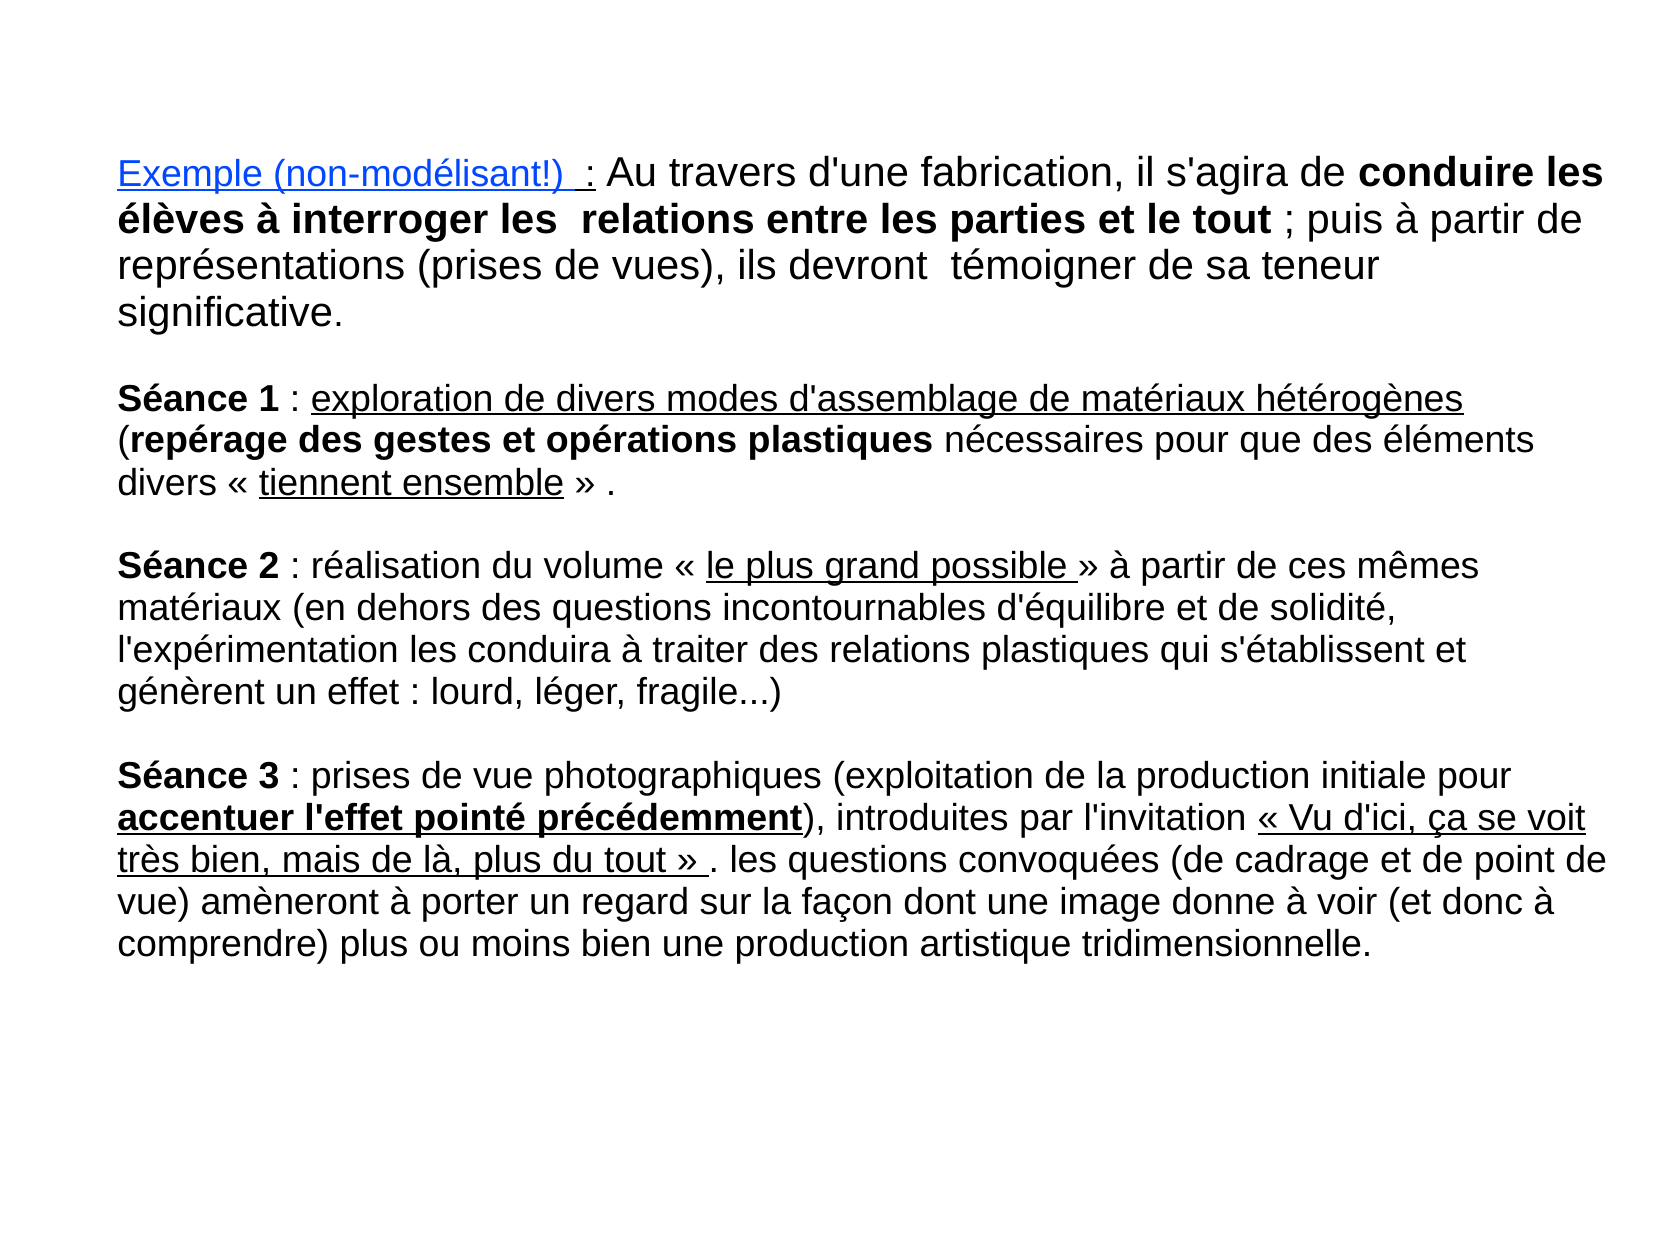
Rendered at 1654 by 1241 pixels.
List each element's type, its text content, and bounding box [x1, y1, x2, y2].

text_box Exemple (non-modélisant!) : Au travers d'une fabrication, il s'agira de conduire les élèves à interroger les relations entre les parties et le tout ; puis à partir de représentations (prises de vues), ils devront témoigner de sa teneur significative. Séance 1 : exploration de divers modes d'assemblage de matériaux hétérogènes (repérage des gestes et opérations plastiques nécessaires pour que des éléments divers « tiennent ensemble » . Séance 2 : réalisation du volume « le plus grand possible » à partir de ces mêmes matériaux (en dehors des questions incontournables d'équilibre et de solidité, l'expérimentation les conduira à traiter des relations plastiques qui s'établissent et génèrent un effet : lourd, léger, fragile...) Séance 3 : prises de vue photographiques (exploitation de la production initiale pour accentuer l'effet pointé précédemment), introduites par l'invitation « Vu d'ici, ça se voit très bien, mais de là, plus du tout » . les questions convoquées (de cadrage et de point de vue) amèneront à porter un regard sur la façon dont une image donne à voir (et donc à comprendre) plus ou moins bien une production artistique tridimensionnelle. [102, 57, 1625, 1063]
